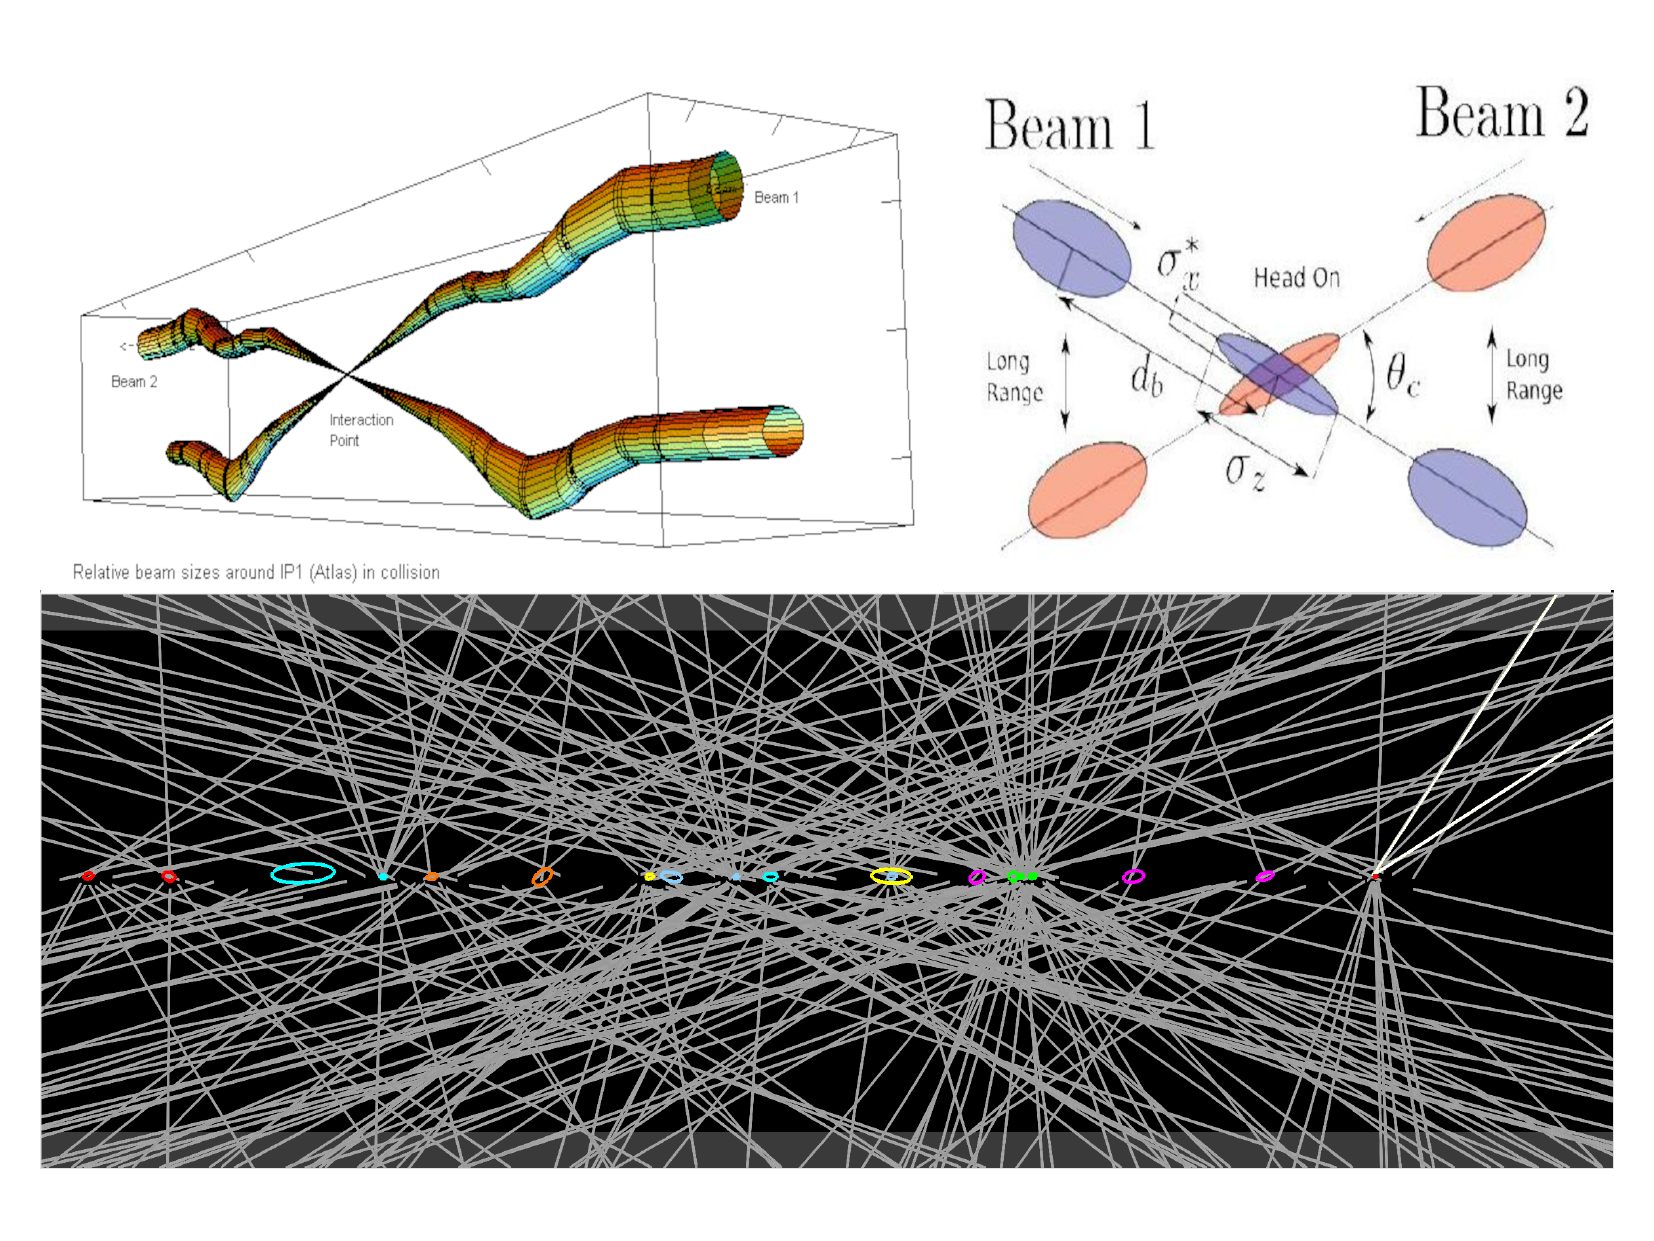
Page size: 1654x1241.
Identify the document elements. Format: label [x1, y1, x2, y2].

picture [40, 67, 1614, 1169]
